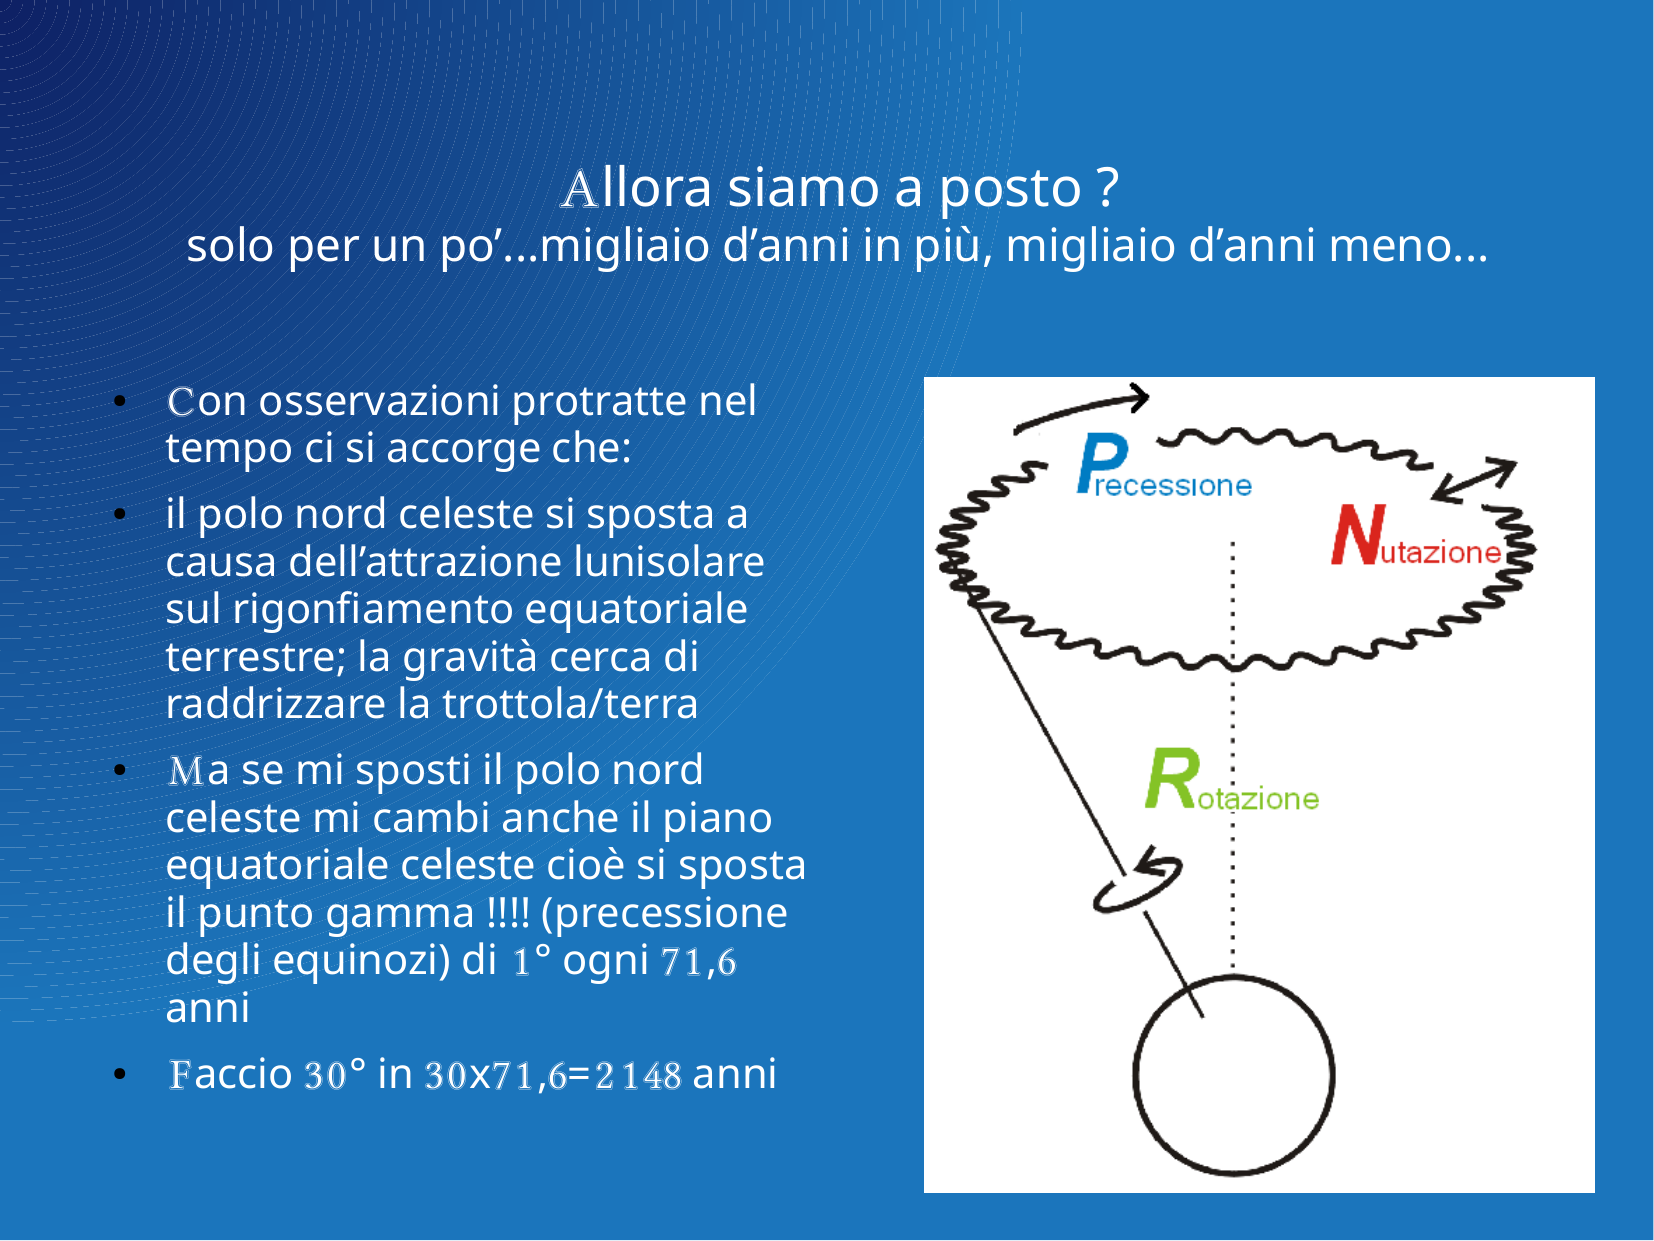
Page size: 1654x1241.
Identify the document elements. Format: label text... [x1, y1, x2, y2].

title Allora siamo a posto ? solo per un po’...migliaio d’anni in più, migliaio d’anni meno... [94, 111, 1583, 319]
list Con osservazioni protratte nel tempo ci si accorge che: il polo nord celeste si sposta a causa dell’attrazione lunisolare sul rigonfiamento equatoriale terrestre; la gravità cerca di raddrizzare la trottola/terra Ma se mi sposti il polo nord celeste mi cambi anche il piano equatoriale celeste cioè si sposta il punto gamma !!!! (precessione degli equinozi) di 1° ogni 71,6 anni Faccio 30° in 30x71,6=2148 anni [94, 377, 821, 1170]
picture [924, 377, 1595, 1193]
